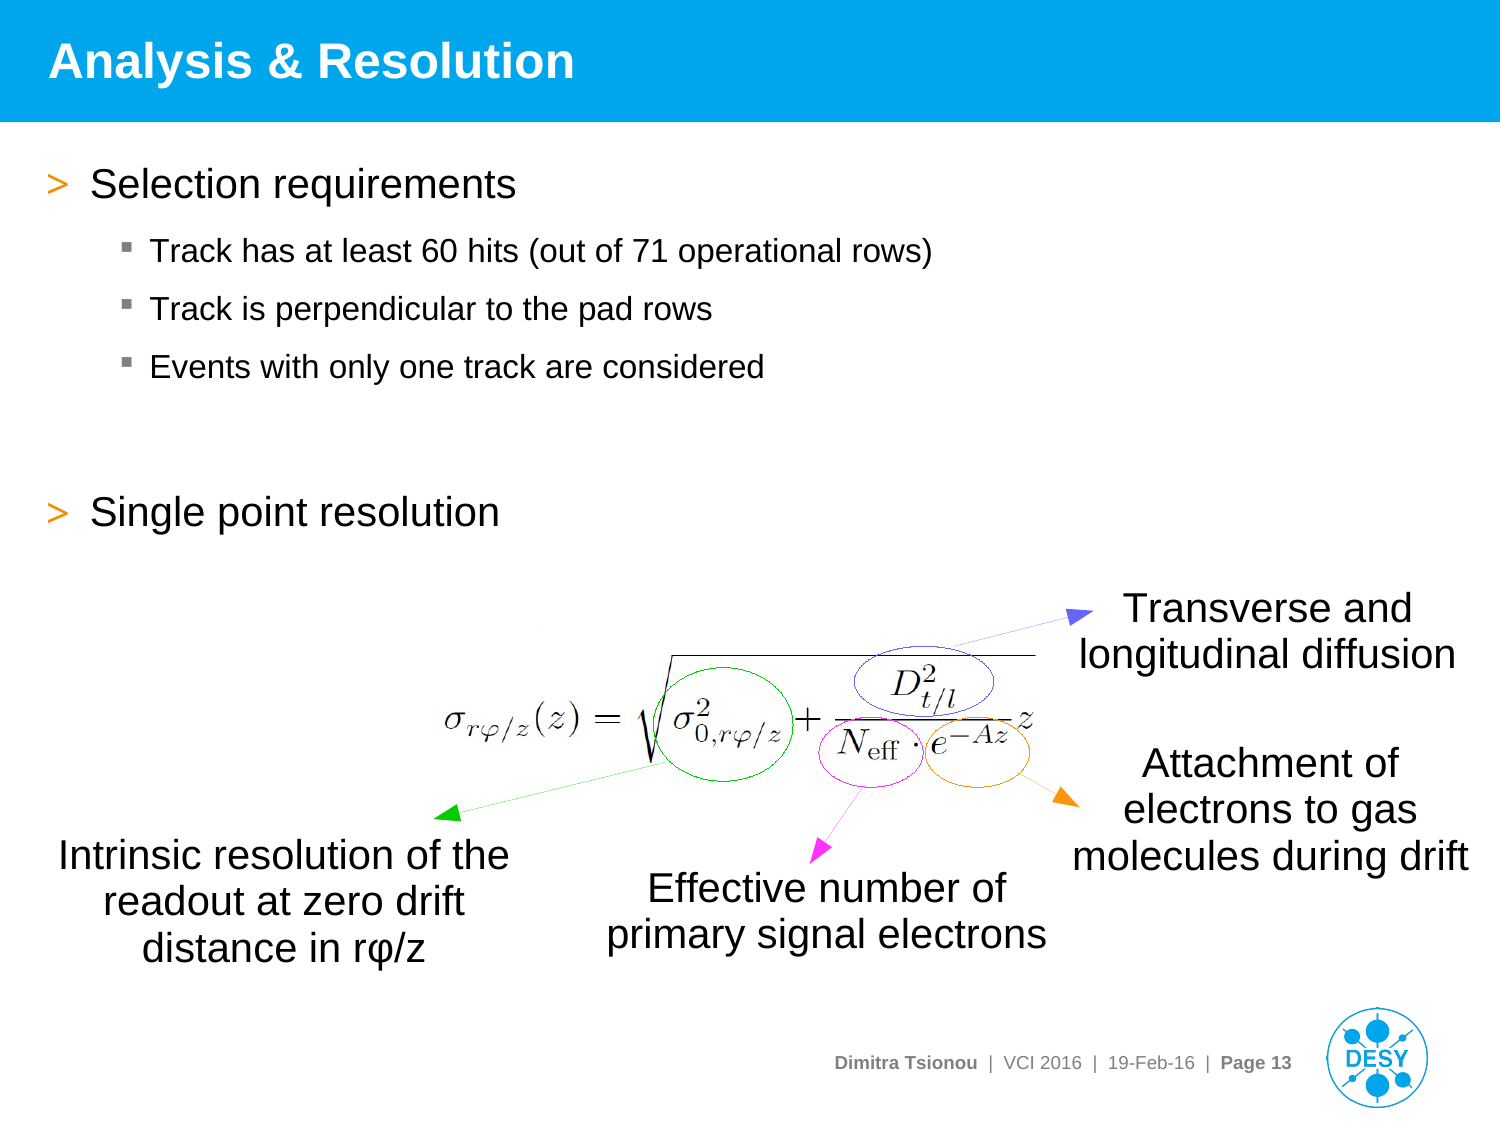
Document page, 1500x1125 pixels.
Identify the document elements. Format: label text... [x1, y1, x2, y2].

list Attachment of electrons to gas molecules during drift [1021, 739, 1477, 927]
list Effective number of primary signal electrons [551, 864, 1059, 981]
picture [1326, 1007, 1428, 1108]
title Analysis & Resolution [47, 16, 1446, 107]
picture [433, 629, 1021, 772]
list Intrinsic resolution of the readout at zero drift distance in rφ/z [8, 831, 517, 1036]
list Selection requirements Track has at least 60 hits (out of 71 operational rows) Track is perpendicular to the pad rows Events with only one track are considered Single point resolution [46, 160, 1444, 578]
list Transverse and longitudinal diffusion [992, 584, 1500, 742]
